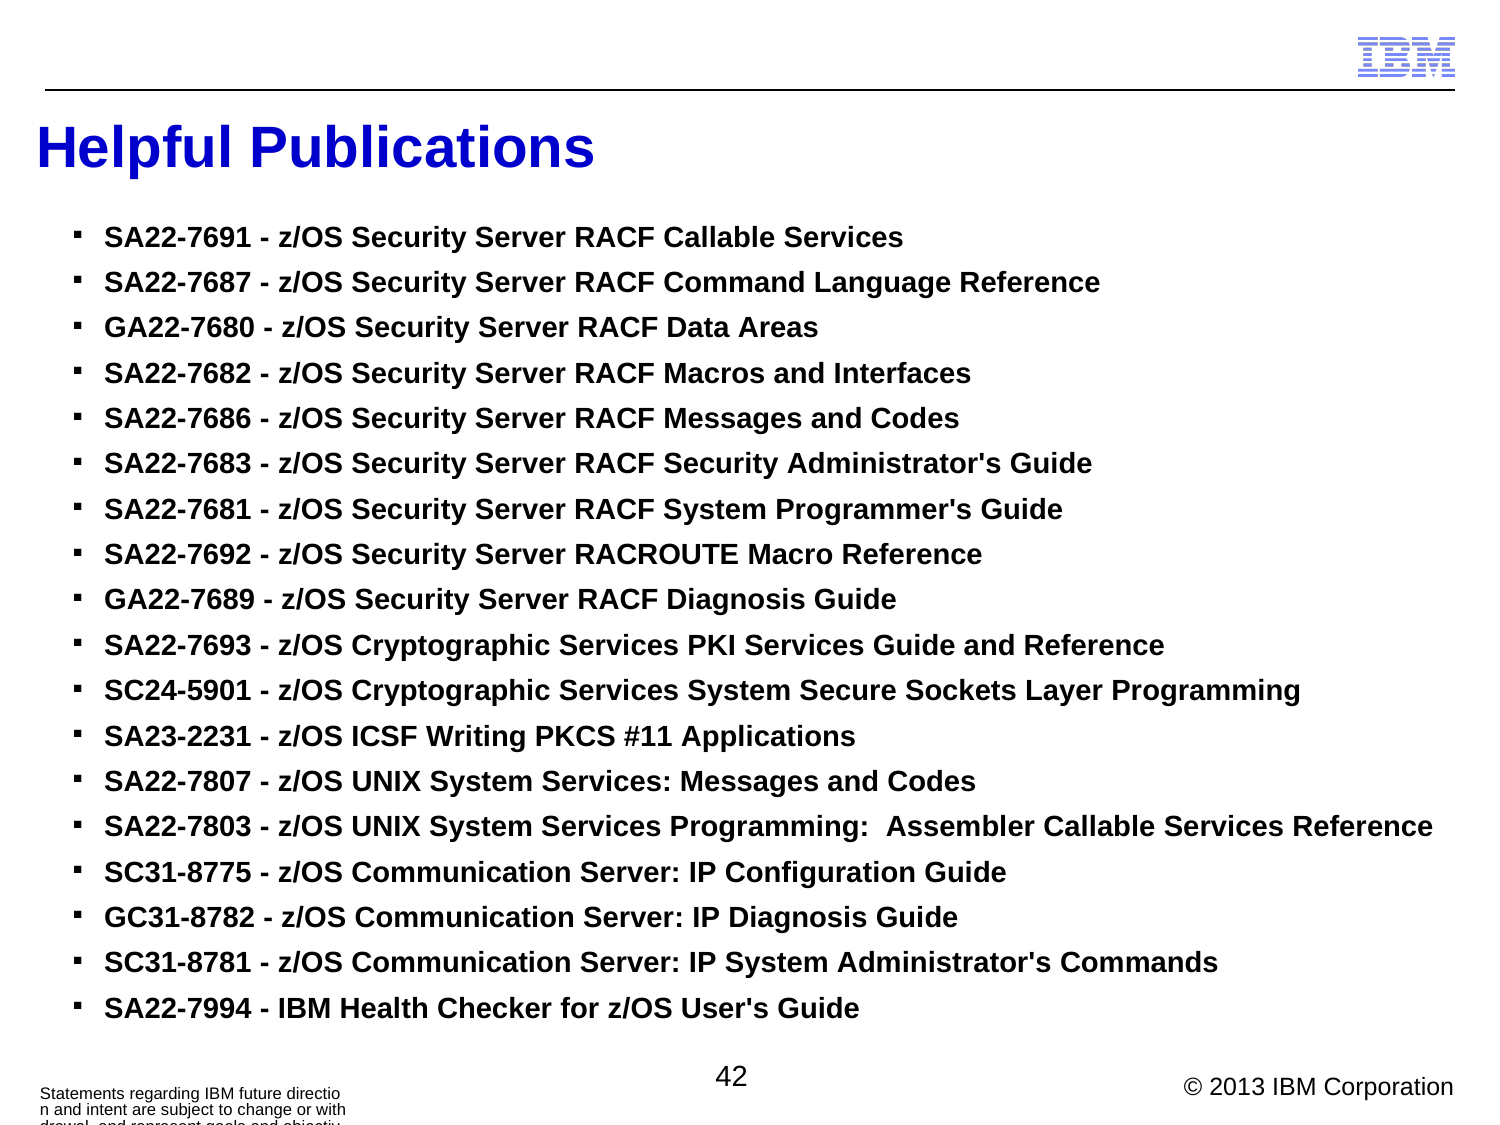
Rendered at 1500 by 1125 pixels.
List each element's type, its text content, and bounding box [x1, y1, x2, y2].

list SA22-7691 - z/OS Security Server RACF Callable Services SA22-7687 - z/OS Security Server RACF Command Language Reference GA22-7680 - z/OS Security Server RACF Data Areas SA22-7682 - z/OS Security Server RACF Macros and Interfaces SA22-7686 - z/OS Security Server RACF Messages and Codes SA22-7683 - z/OS Security Server RACF Security Administrator's Guide SA22-7681 - z/OS Security Server RACF System Programmer's Guide SA22-7692 - z/OS Security Server RACROUTE Macro Reference GA22-7689 - z/OS Security Server RACF Diagnosis Guide SA22-7693 - z/OS Cryptographic Services PKI Services Guide and Reference SC24-5901 - z/OS Cryptographic Services System Secure Sockets Layer Programming SA23-2231 - z/OS ICSF Writing PKCS #11 Applications SA22-7807 - z/OS UNIX System Services: Messages and Codes SA22-7803 - z/OS UNIX System Services Programming: Assembler Callable Services Reference SC31-8775 - z/OS Communication Server: IP Configuration Guide GC31-8782 - z/OS Communication Server: IP Diagnosis Guide SC31-8781 - z/OS Communication Server: IP System Administrator's Commands SA22-7994 - IBM Health Checker for z/OS User's Guide [29, 149, 1463, 1088]
title Helpful Publications [21, 109, 1463, 188]
picture [1358, 37, 1455, 77]
